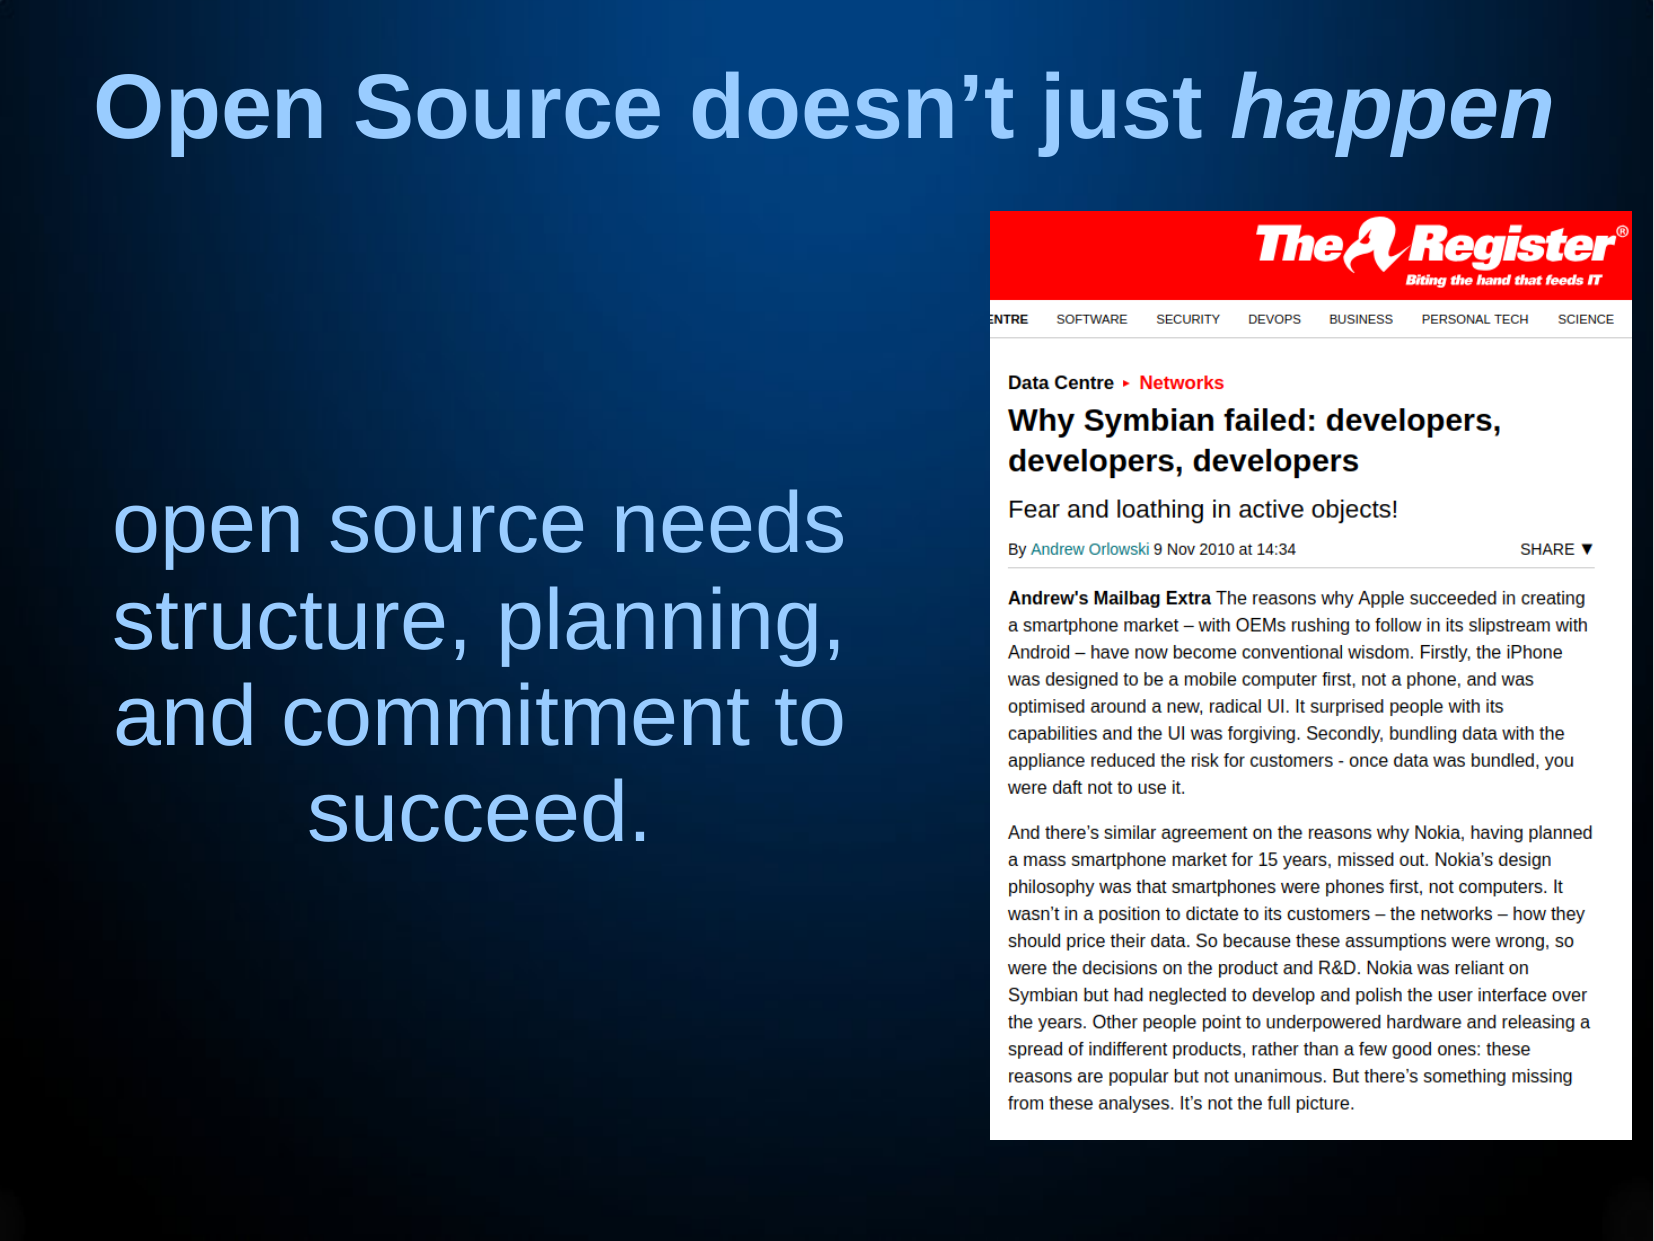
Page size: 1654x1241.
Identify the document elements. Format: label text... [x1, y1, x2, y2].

picture [0, 0, 1654, 1241]
title open source needs structure, planning, and commitment to succeed. [60, 225, 901, 1111]
title Open Source doesn’t just happen [0, 2, 1651, 211]
